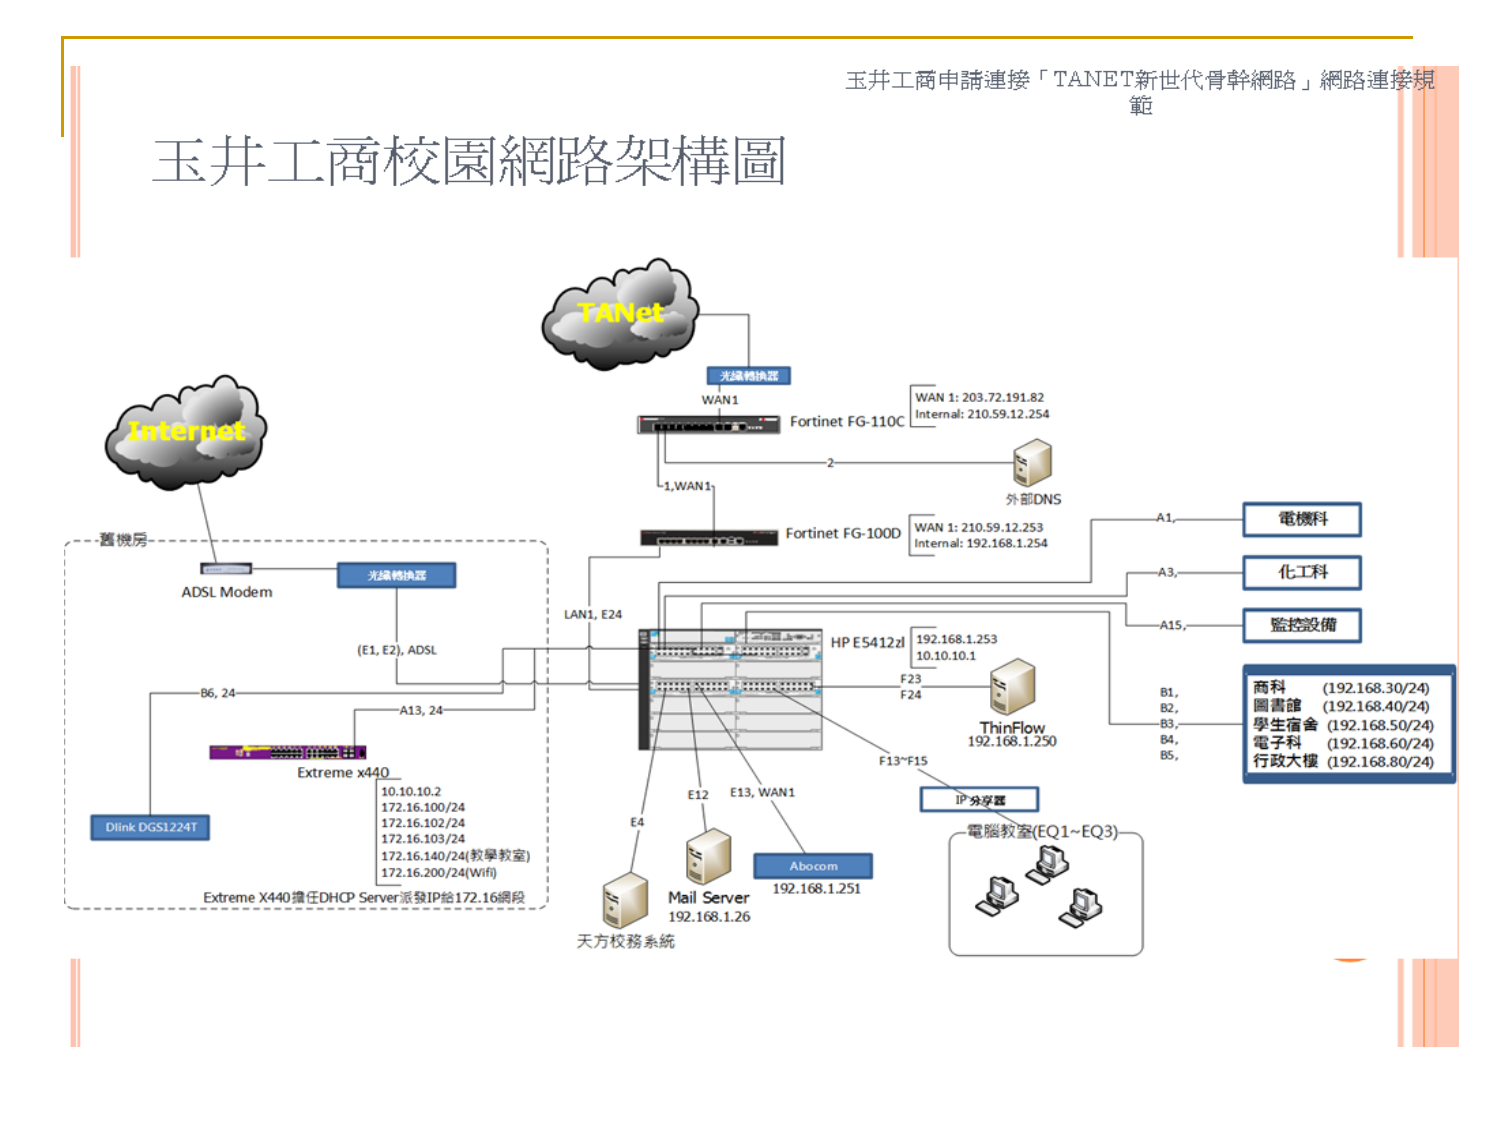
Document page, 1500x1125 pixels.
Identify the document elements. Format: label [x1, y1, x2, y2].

picture [64, 66, 1459, 1047]
